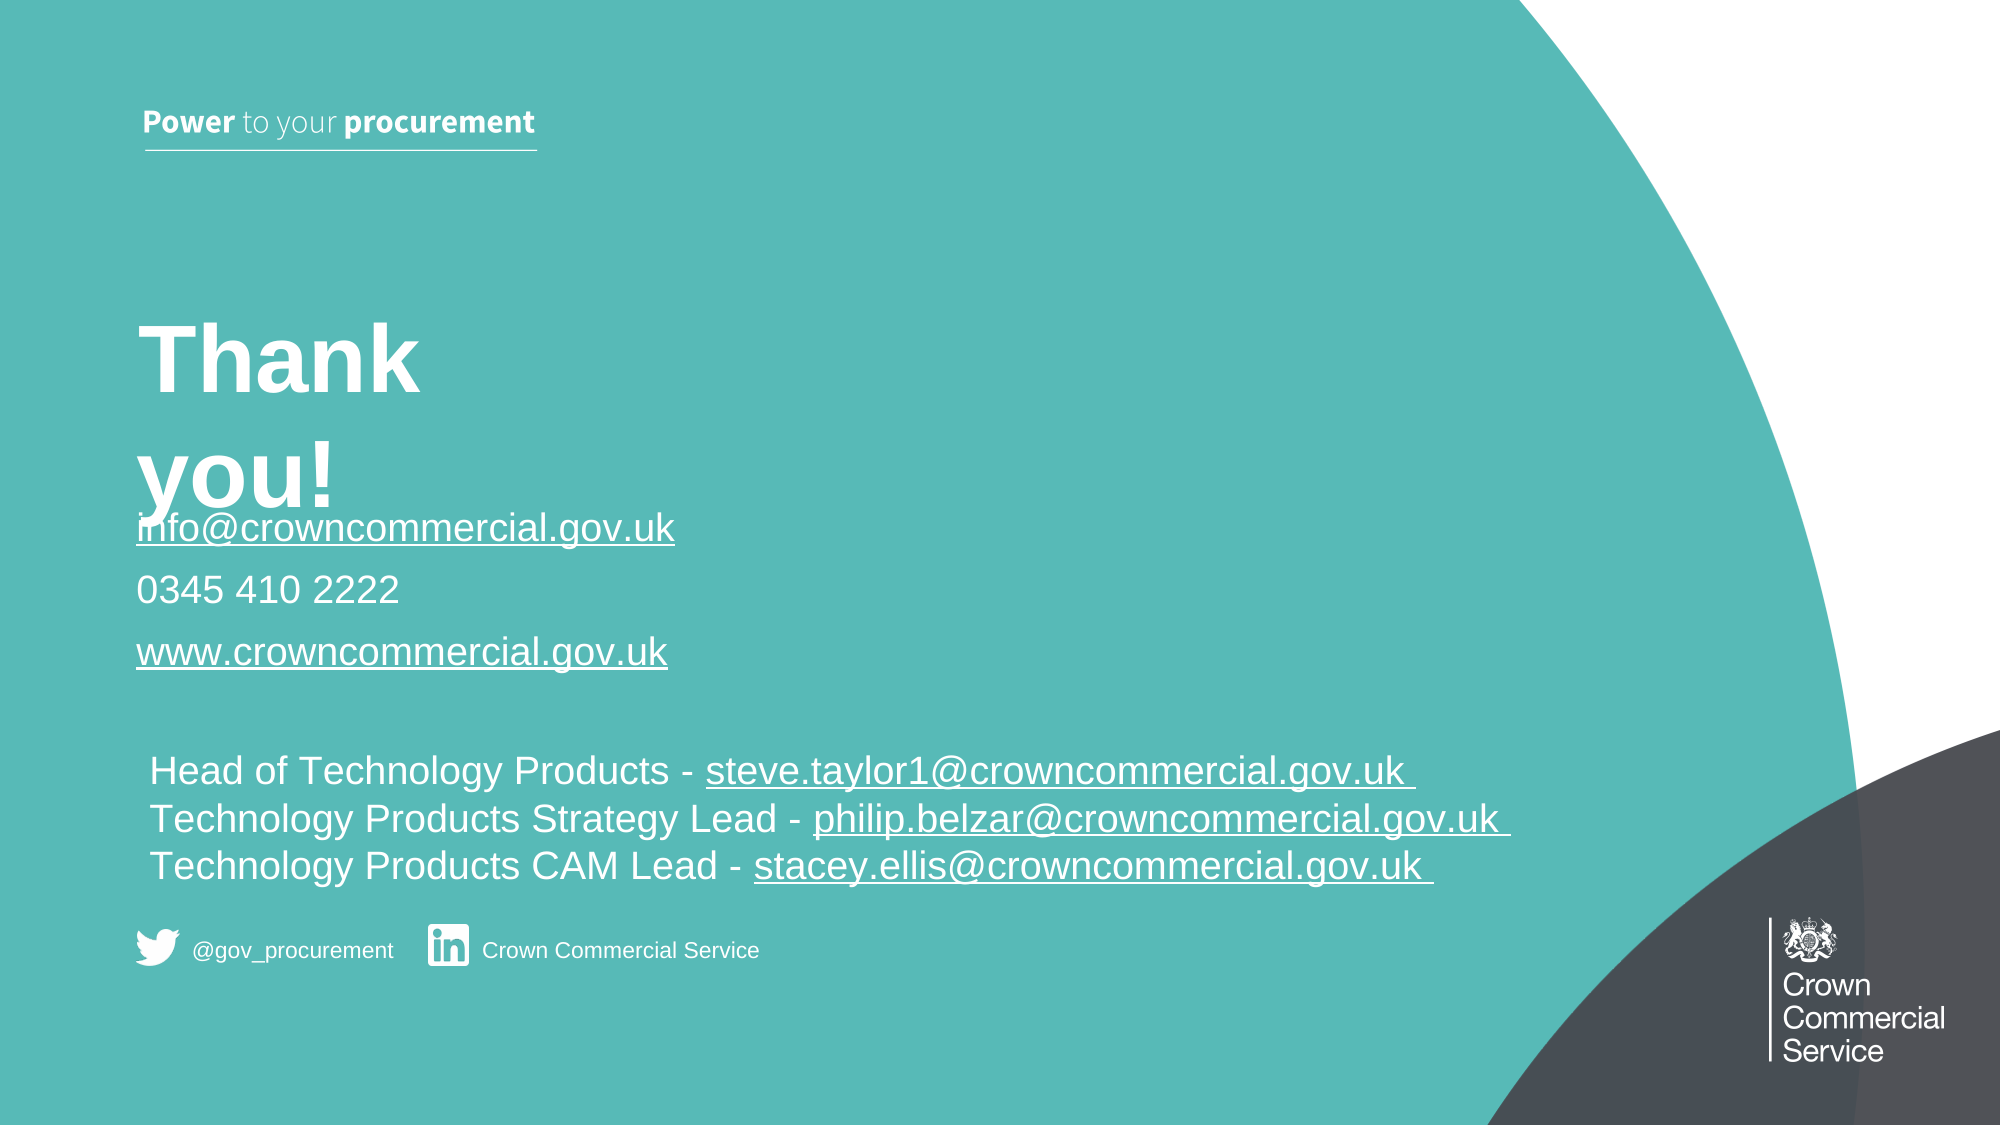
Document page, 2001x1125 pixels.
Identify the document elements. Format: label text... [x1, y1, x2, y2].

text_box info@crowncommercial.gov.uk 0345 410 2222 www.crowncommercial.gov.uk [134, 488, 711, 674]
picture [0, 0, 2000, 1125]
title Thank you! [136, 296, 1617, 556]
text_box Crown Commercial Service [480, 935, 764, 961]
text_box Head of Technology Products - steve.taylor1@crowncommercial.gov.uk Technology Products Strategy Lead - philip.belzar@crowncommercial.gov.uk Technology Products CAM Lead - stacey.ellis@crowncommercial.gov.uk [134, 729, 1783, 905]
text_box @gov_procurement [189, 935, 397, 961]
